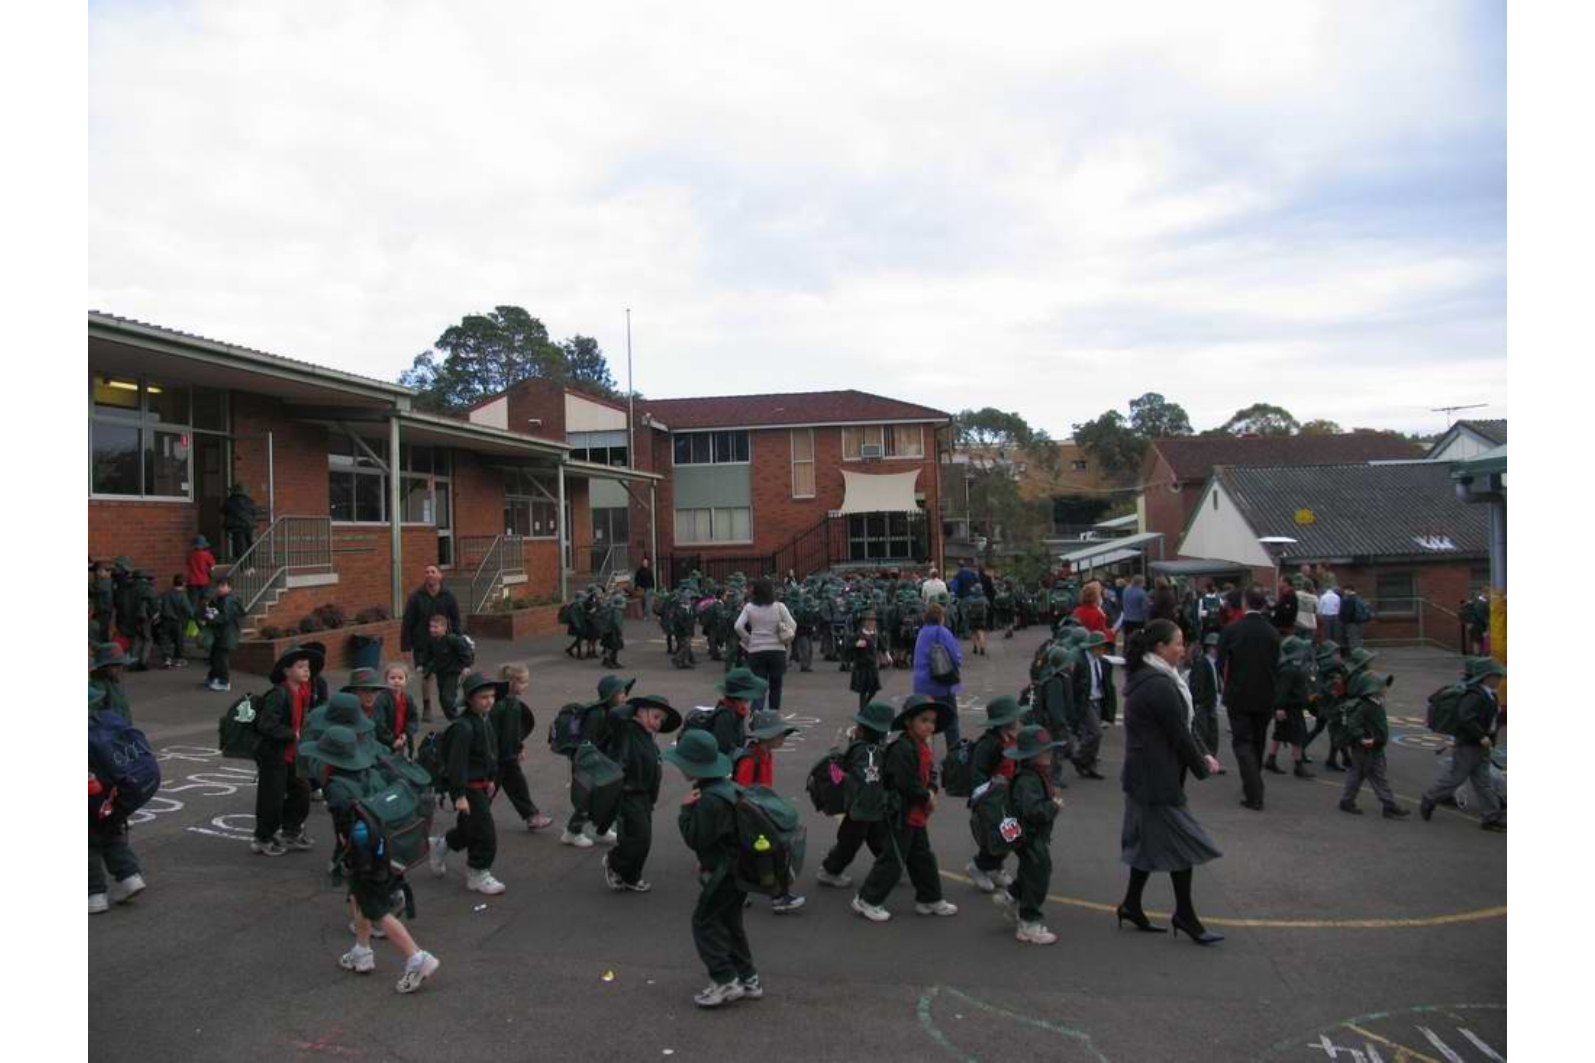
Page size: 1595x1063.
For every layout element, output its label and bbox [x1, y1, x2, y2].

picture [88, 0, 1507, 1063]
